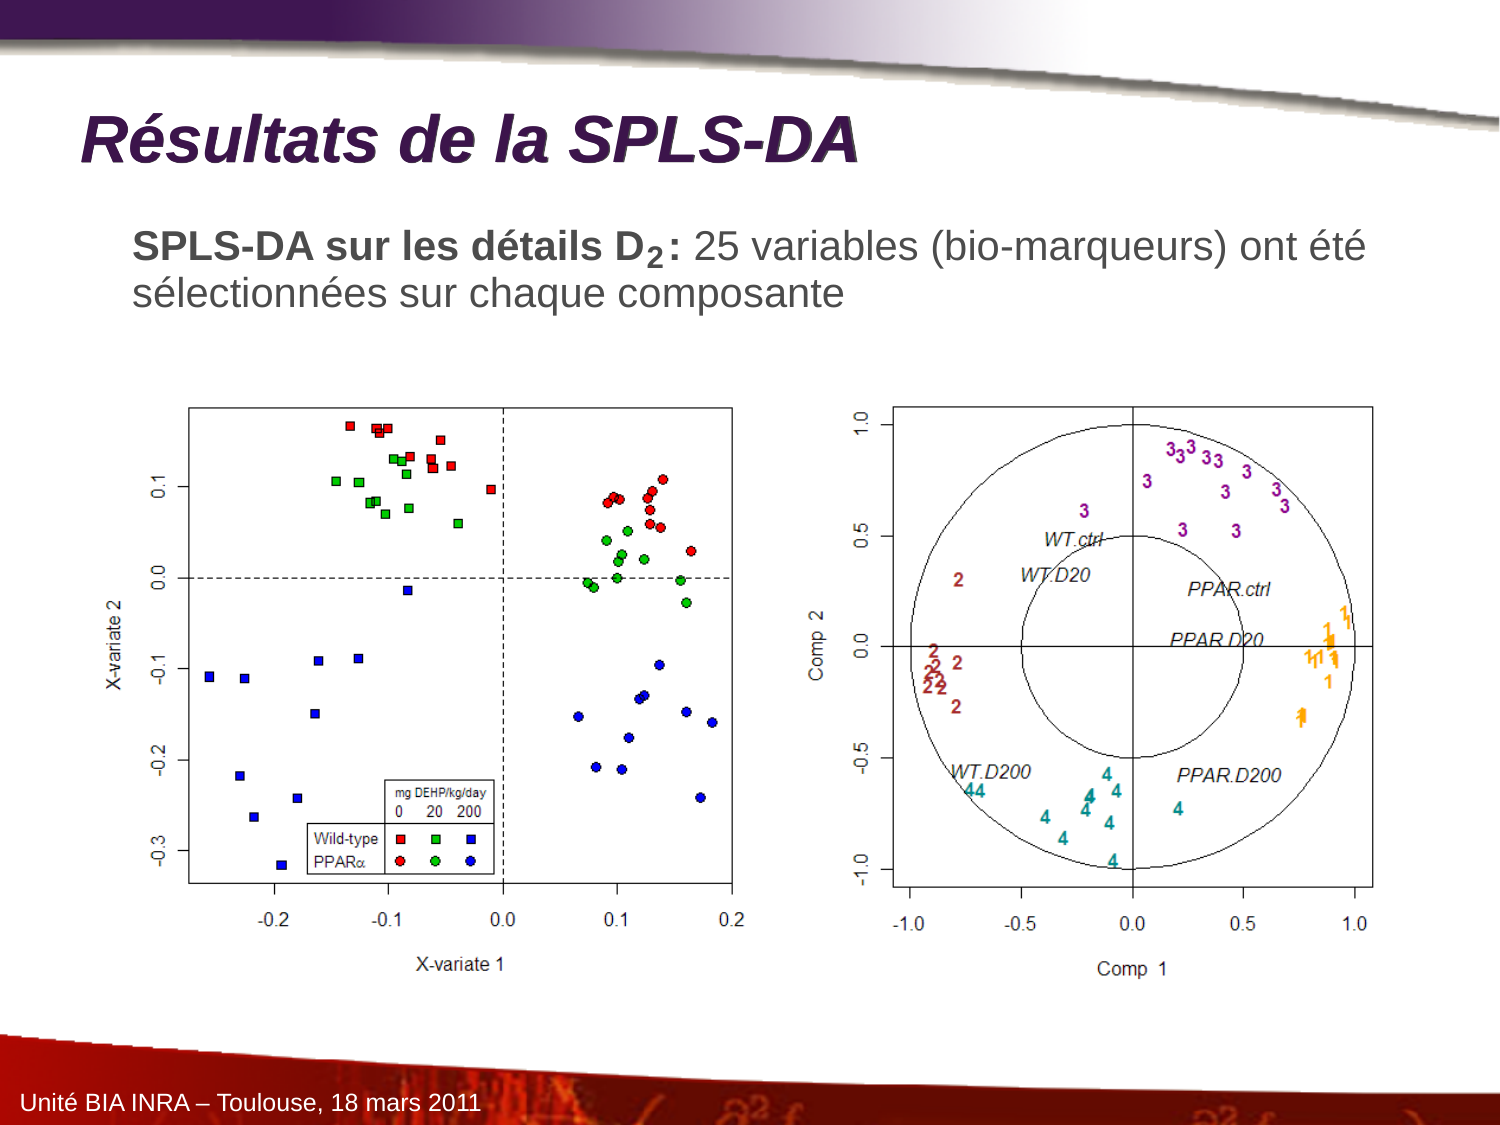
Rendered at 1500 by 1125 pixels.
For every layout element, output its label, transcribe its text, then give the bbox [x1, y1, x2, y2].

picture [0, 0, 1500, 154]
text_box 2 [646, 239, 673, 291]
text_box SPLS-DA sur les détails D : 25 variables (bio-marqueurs) ont été sélectionnées sur chaque composante [132, 223, 1368, 318]
picture [0, 1022, 1500, 1125]
title Résultats de la SPLS-DA [80, 102, 987, 177]
picture [799, 391, 1390, 991]
picture [98, 391, 754, 985]
